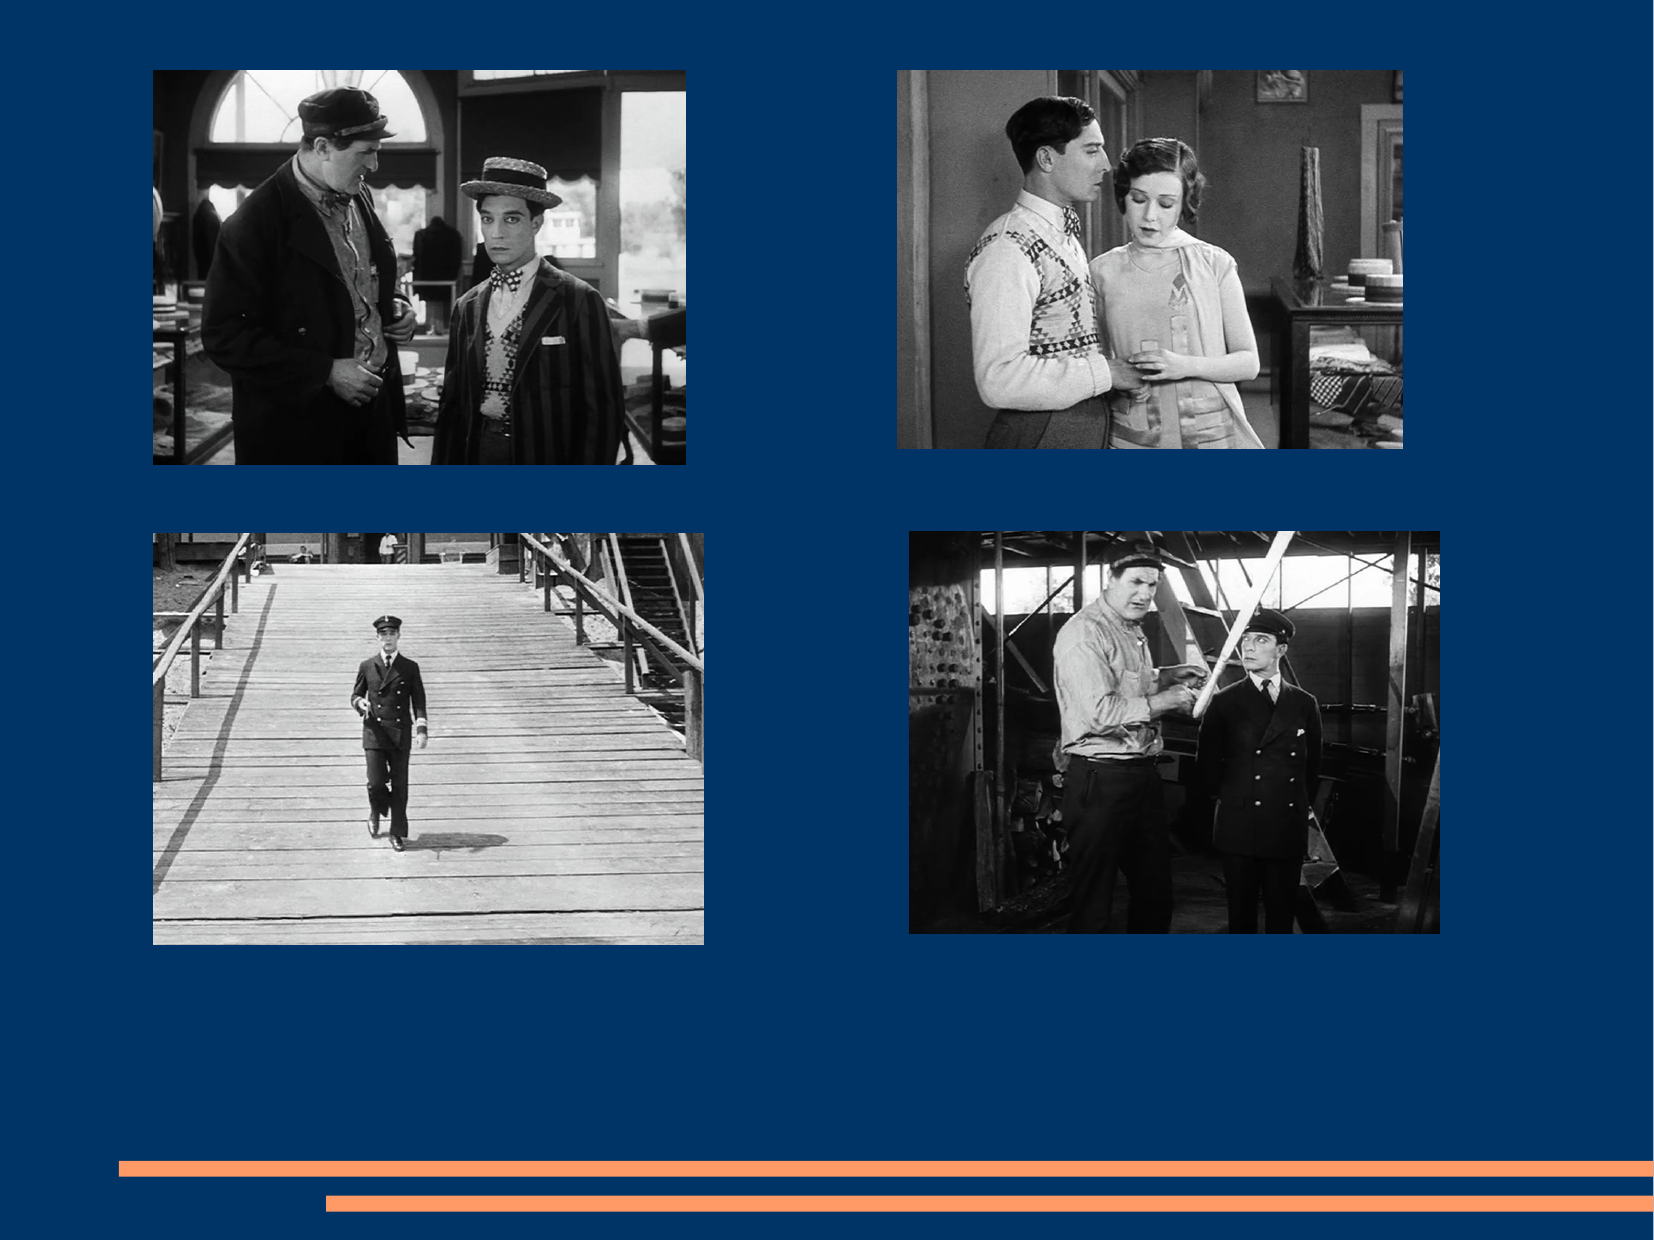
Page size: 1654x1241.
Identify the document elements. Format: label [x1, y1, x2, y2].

picture [153, 533, 704, 945]
picture [909, 531, 1440, 934]
picture [153, 70, 686, 465]
picture [897, 70, 1403, 449]
